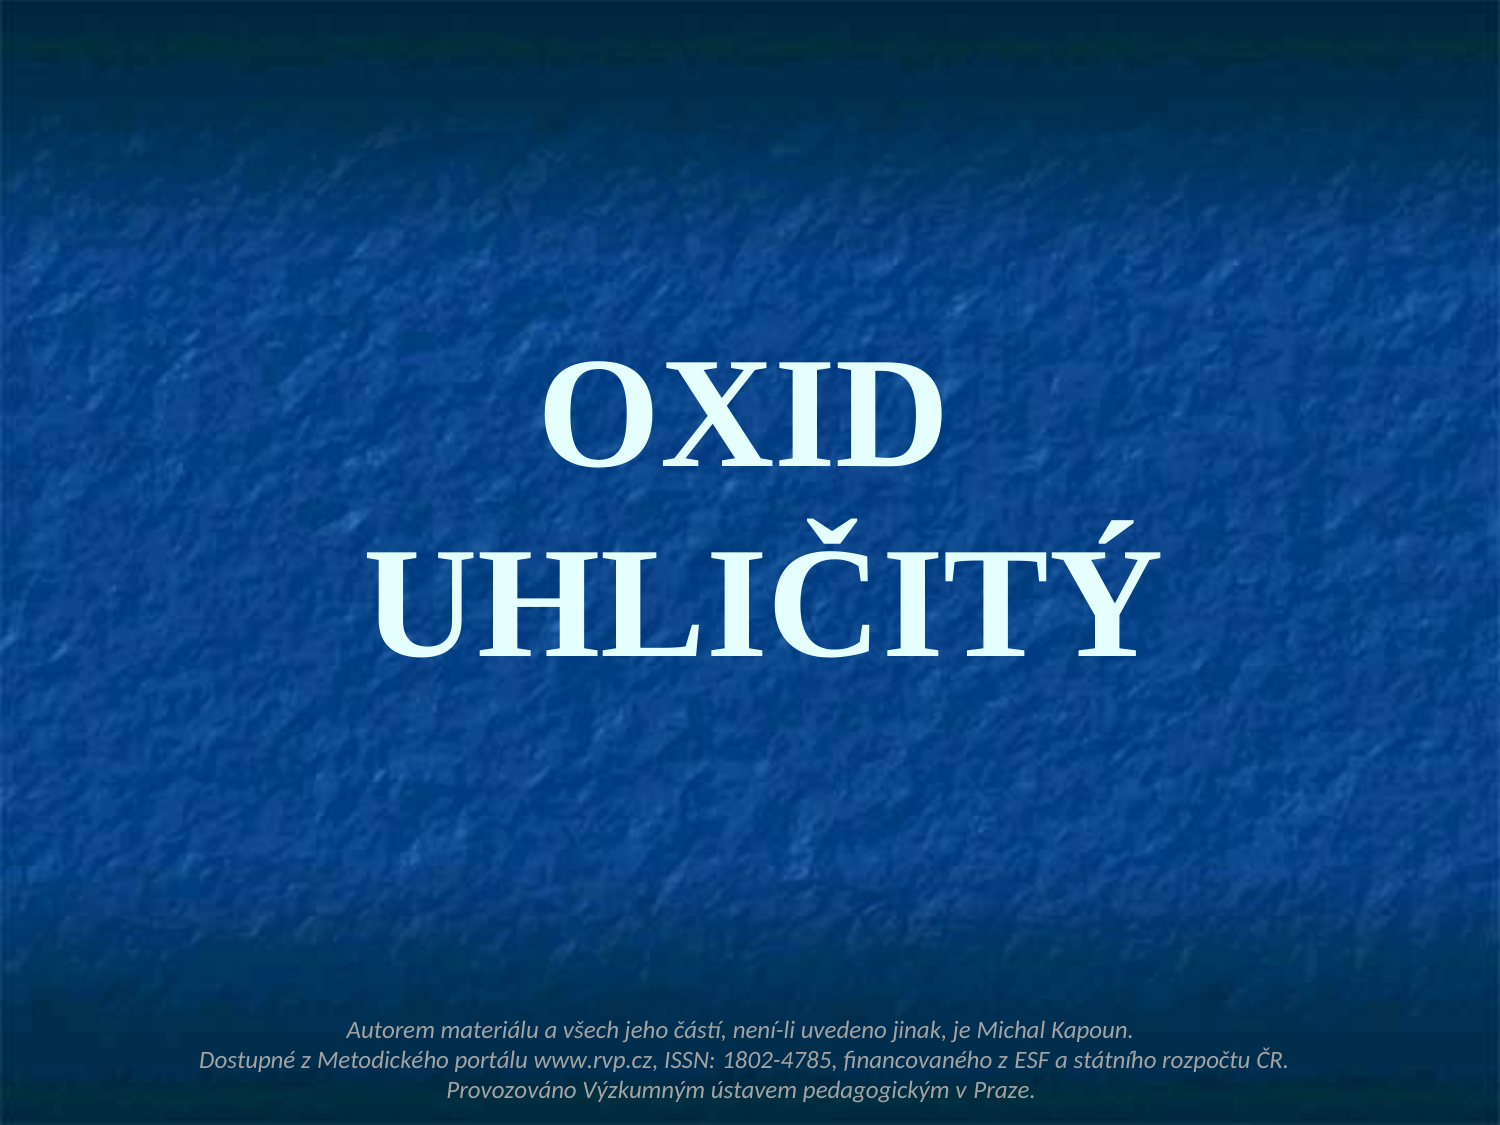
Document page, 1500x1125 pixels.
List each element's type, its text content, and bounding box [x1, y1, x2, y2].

title OXID UHLIČITÝ [88, 300, 1439, 696]
text_box Autorem materiálu a všech jeho částí, není-li uvedeno jinak, je Michal Kapoun. Dostupné z Metodického portálu www.rvp.cz, ISSN: 1802-4785, financovaného z ESF a státního rozpočtu ČR. Provozováno Výzkumným ústavem pedagogickým v Praze. [147, 1011, 1341, 1106]
picture [0, 0, 1500, 1125]
